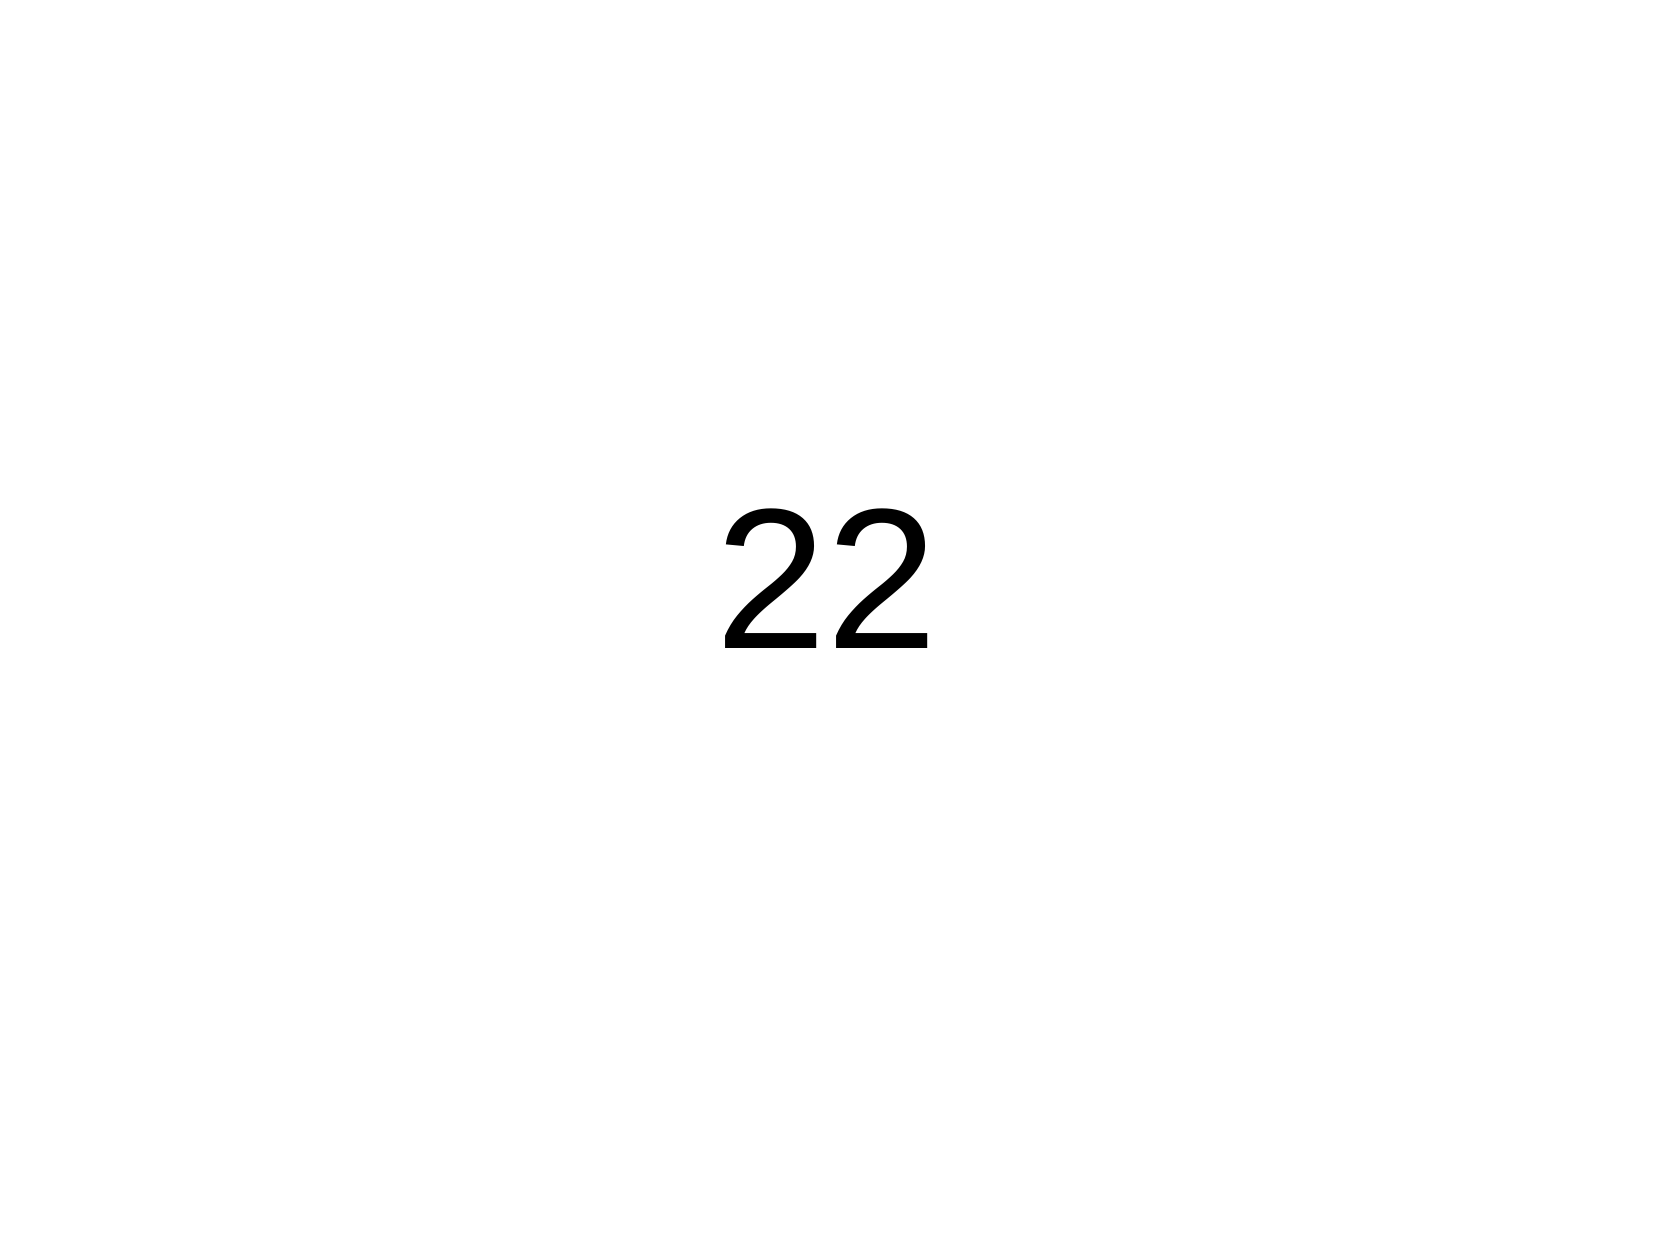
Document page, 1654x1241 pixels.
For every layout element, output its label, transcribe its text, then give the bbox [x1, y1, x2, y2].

subtitle 22 [82, 49, 1571, 1109]
